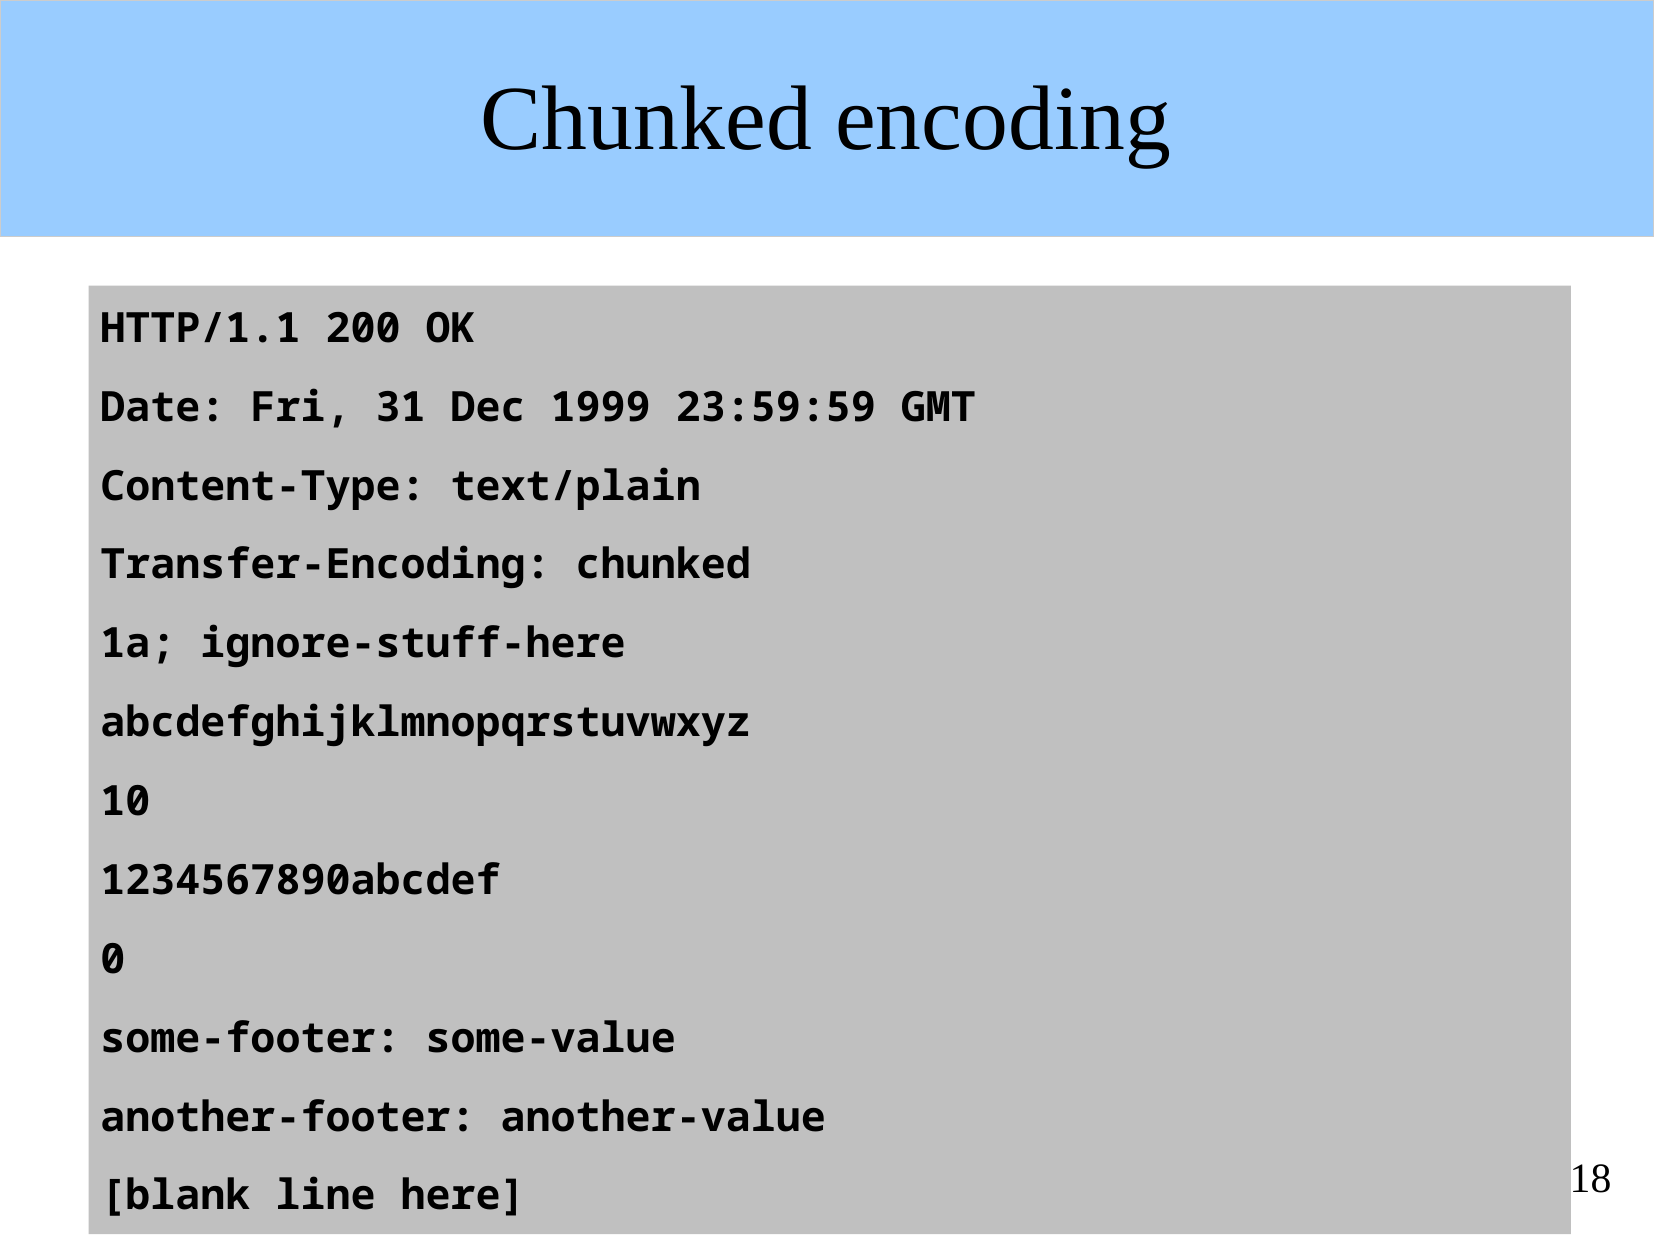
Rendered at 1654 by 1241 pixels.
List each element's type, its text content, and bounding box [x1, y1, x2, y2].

list HTTP/1.1 200 OK Date: Fri, 31 Dec 1999 23:59:59 GMT Content-Type: text/plain Transfer-Encoding: chunked 1a; ignore-stuff-here abcdefghijklmnopqrstuvwxyz 10 1234567890abcdef 0 some-footer: some-value another-footer: another-value [blank line here] [88, 285, 1571, 1193]
title Chunked encoding [0, 0, 1654, 237]
